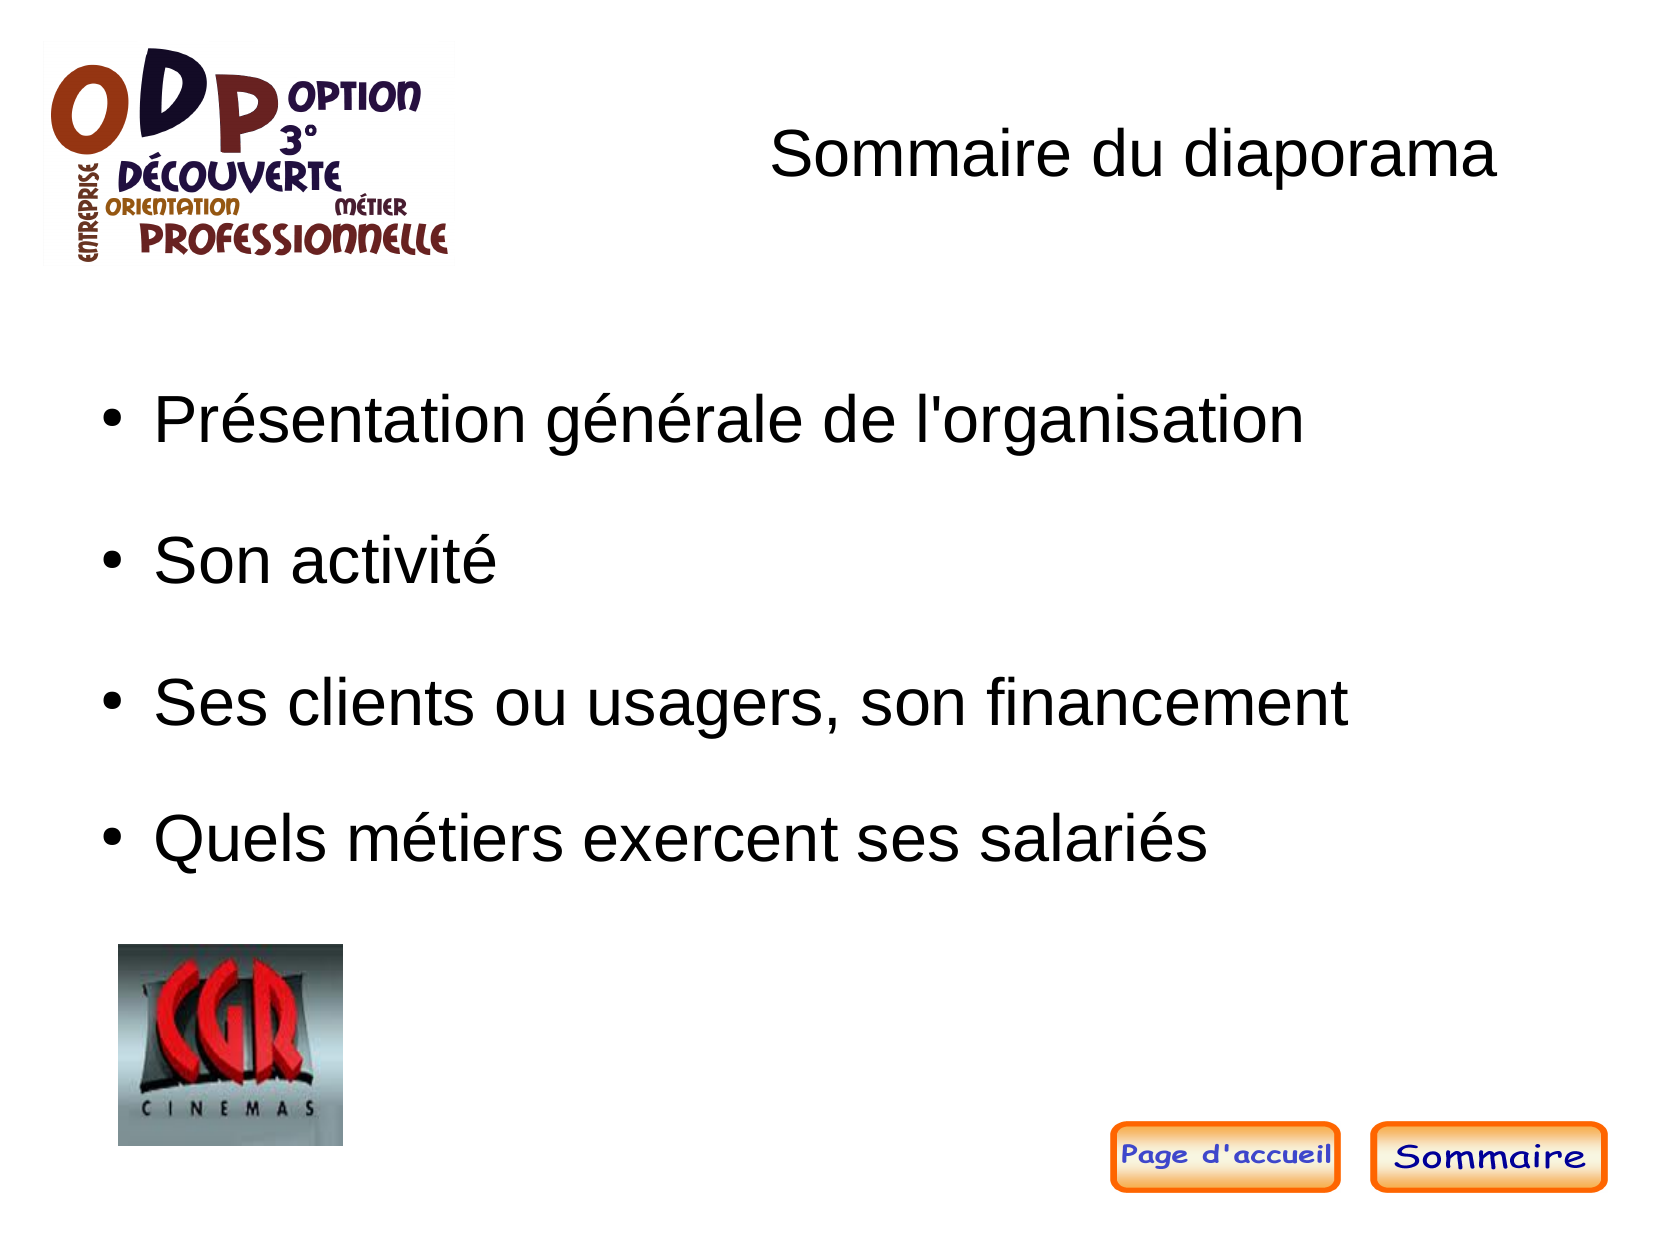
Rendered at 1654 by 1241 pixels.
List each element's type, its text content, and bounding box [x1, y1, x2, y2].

list Présentation générale de l'organisation [82, 381, 1571, 457]
picture [1370, 1121, 1608, 1193]
picture [118, 944, 343, 1146]
picture [1110, 1121, 1341, 1193]
list Ses clients ou usagers, son financement [82, 665, 1571, 741]
list Quels métiers exercent ses salariés [82, 801, 1571, 880]
title Sommaire du diaporama [637, 49, 1630, 257]
list Son activité [82, 523, 1571, 599]
picture [43, 41, 455, 266]
